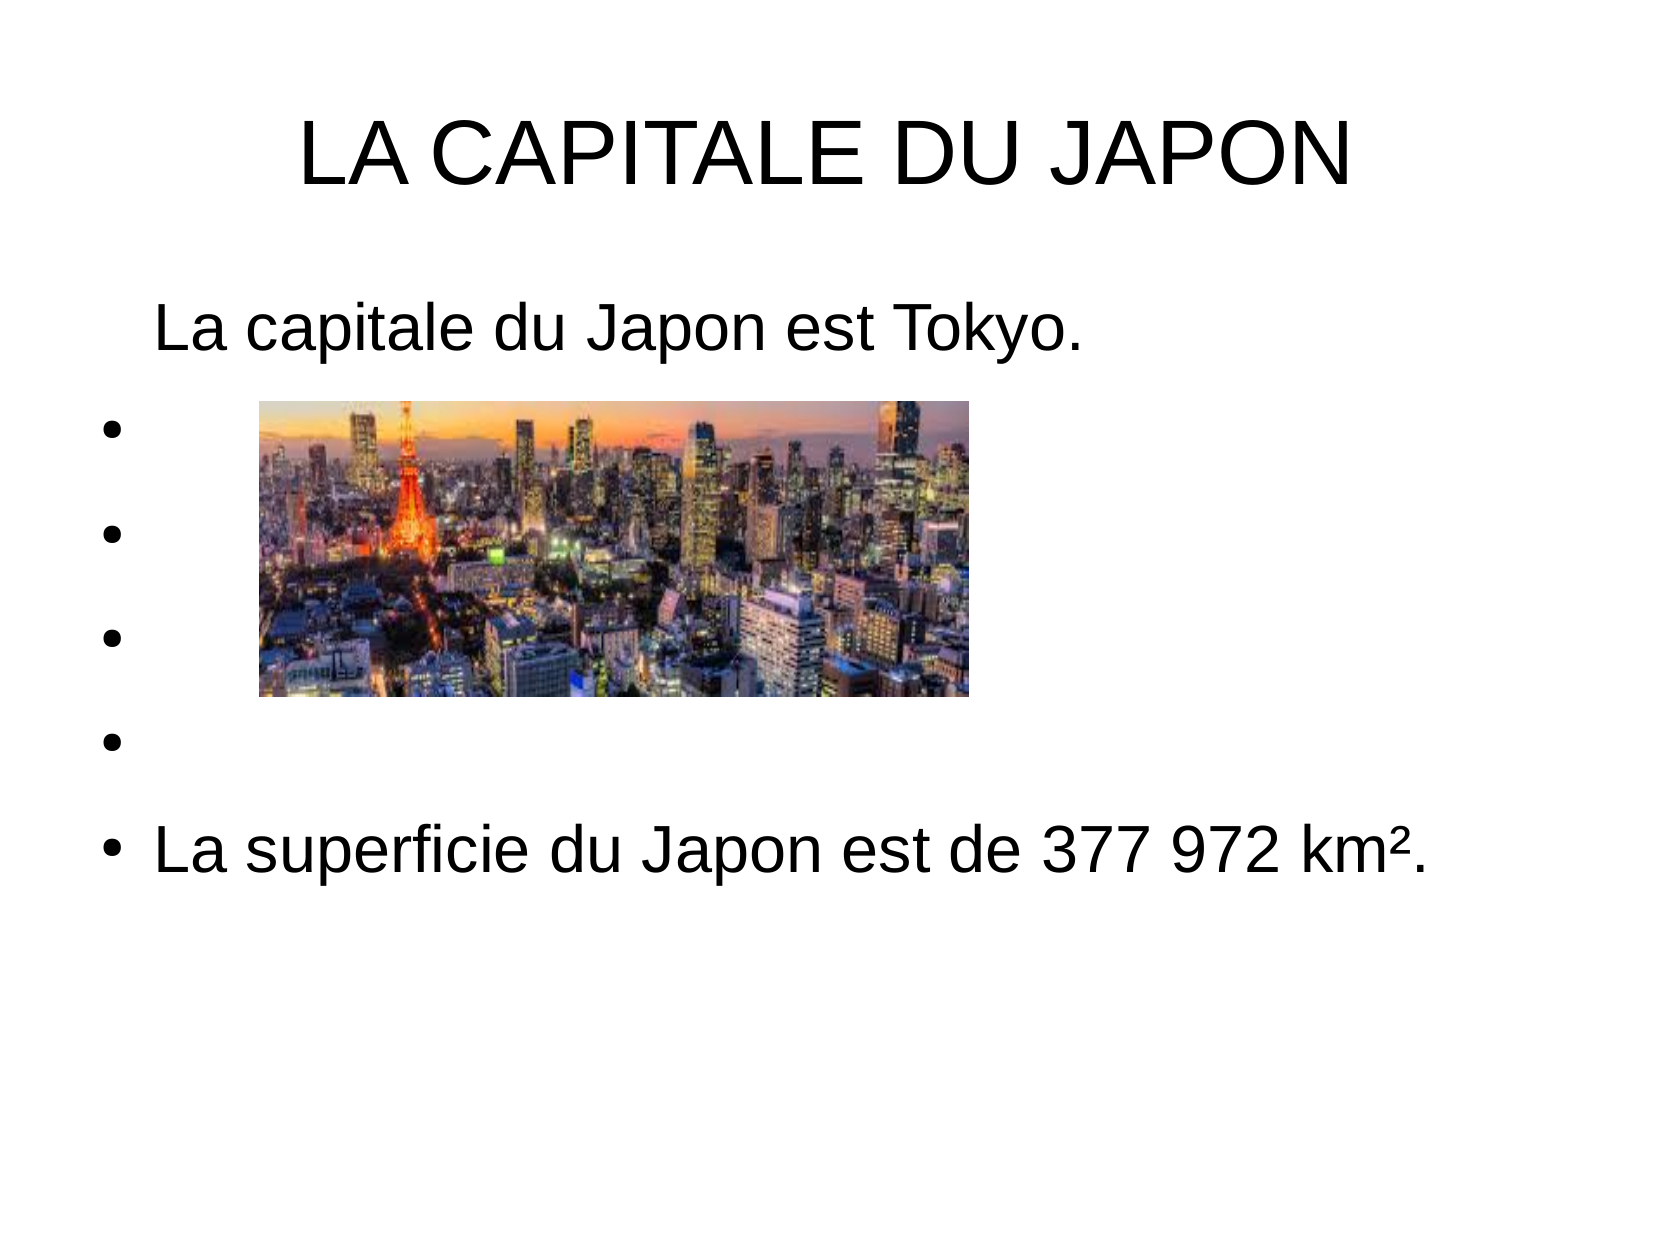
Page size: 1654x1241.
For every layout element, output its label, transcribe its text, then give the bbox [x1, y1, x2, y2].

title LA CAPITALE DU JAPON [82, 49, 1571, 257]
picture [259, 401, 969, 697]
list La capitale du Japon est Tokyo. La superficie du Japon est de 377 972 km². [82, 290, 1571, 1109]
